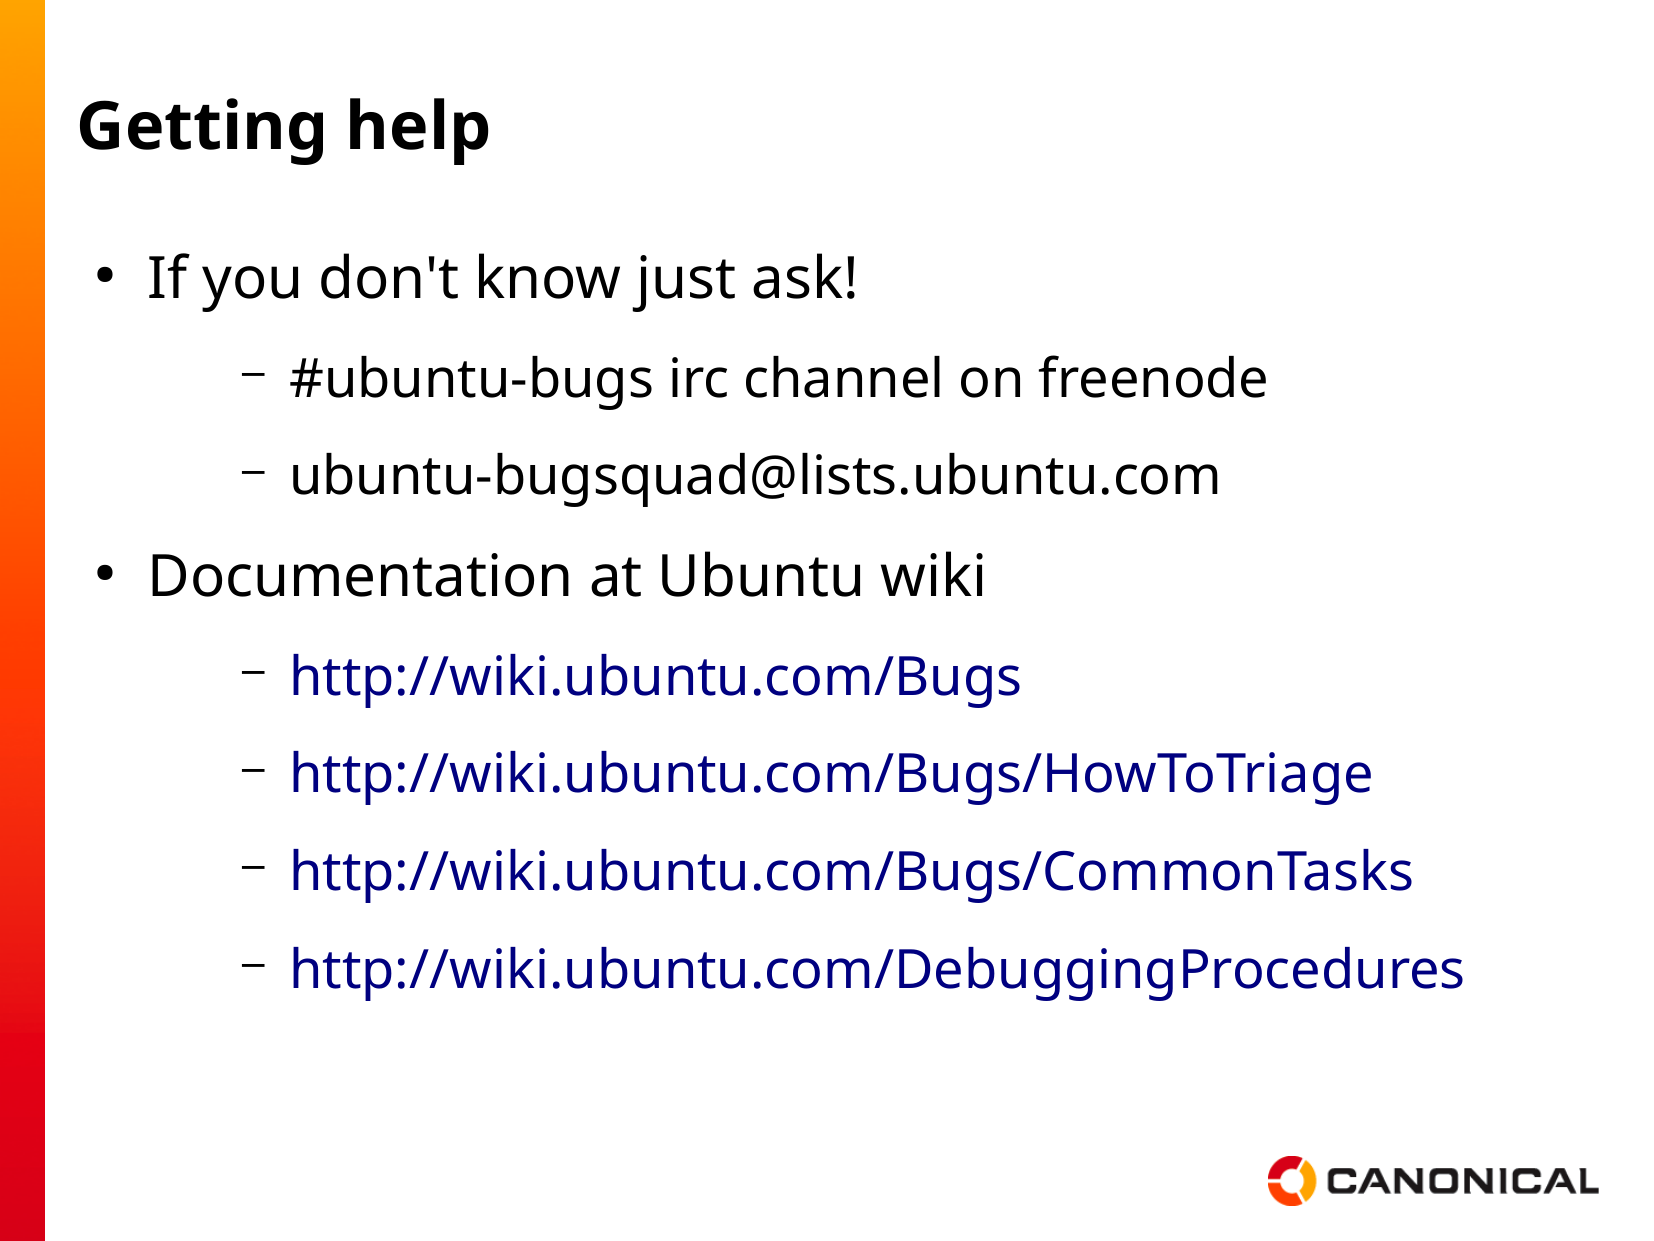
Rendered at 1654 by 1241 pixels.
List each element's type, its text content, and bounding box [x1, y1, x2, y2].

title Getting help [76, 48, 1589, 200]
list If you don't know just ask! #ubuntu-bugs irc channel on freenode ubuntu-bugsquad@lists.ubuntu.com Documentation at Ubuntu wiki http://wiki.ubuntu.com/Bugs http://wiki.ubuntu.com/Bugs/HowToTriage http://wiki.ubuntu.com/Bugs/CommonTasks http://wiki.ubuntu.com/DebuggingProcedures [76, 236, 1589, 1040]
picture [1268, 1156, 1599, 1206]
picture [0, 0, 45, 1241]
